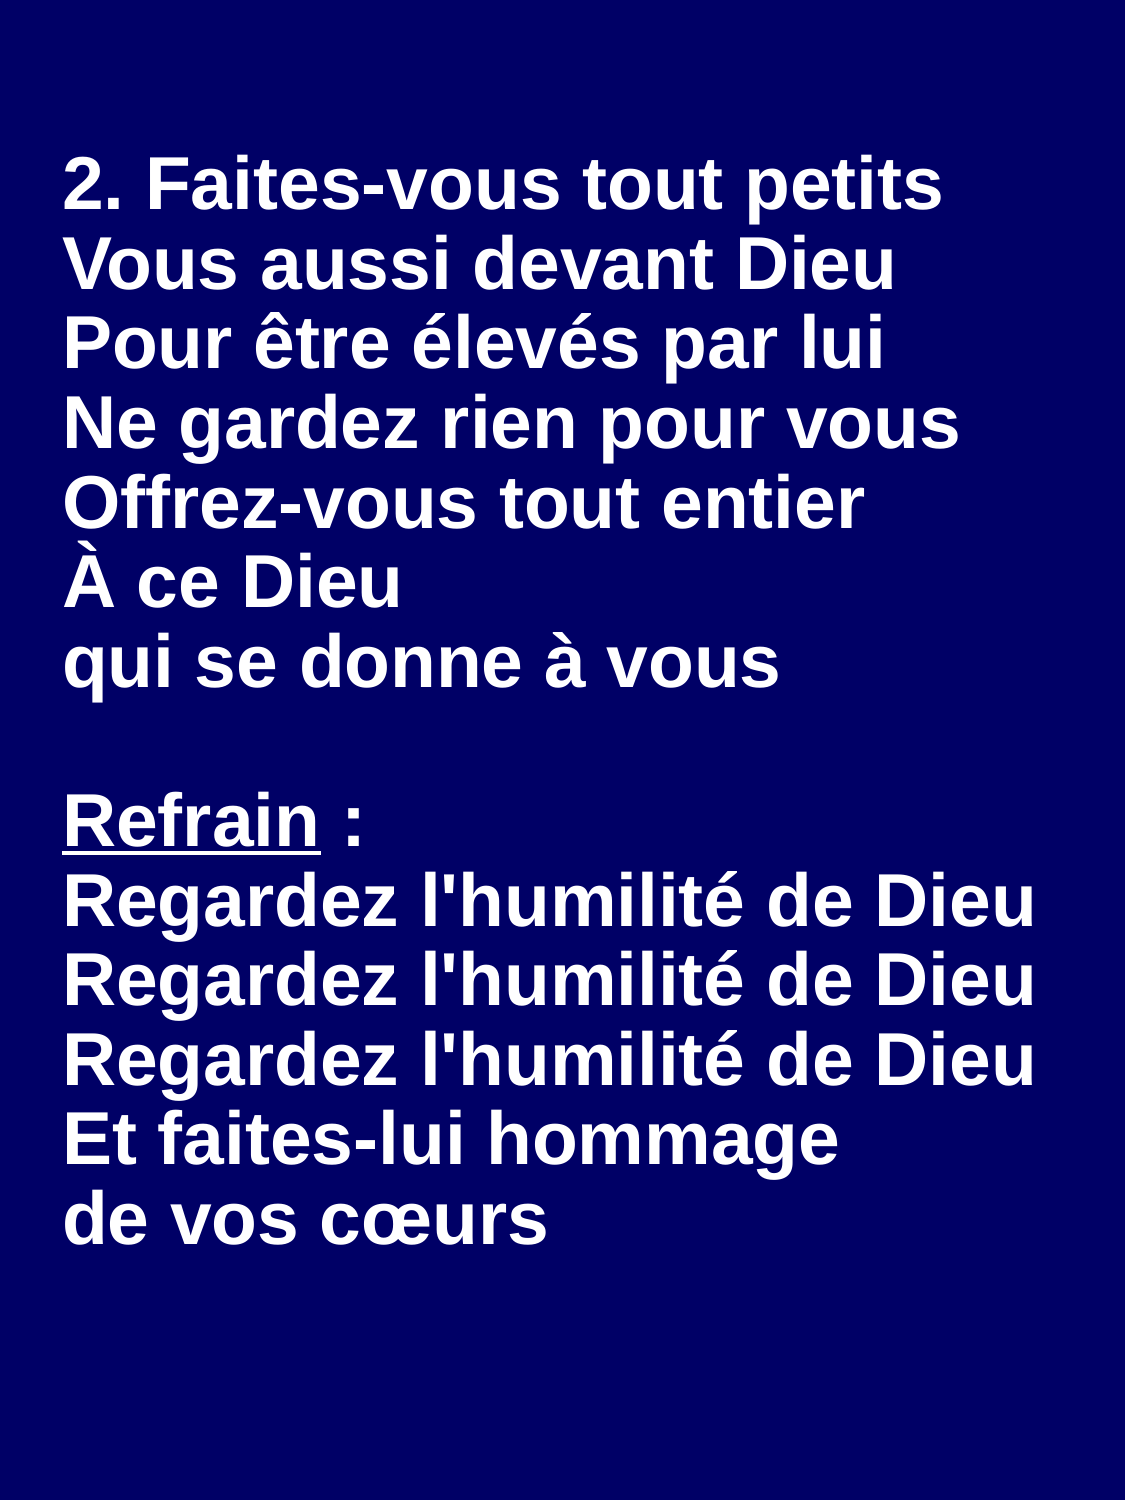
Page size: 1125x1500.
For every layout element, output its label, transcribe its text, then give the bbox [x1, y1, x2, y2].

text_box 2. Faites-vous tout petits Vous aussi devant Dieu Pour être élevés par lui Ne gardez rien pour vous Offrez-vous tout entier À ce Dieu qui se donne à vous Refrain : Regardez l'humilité de Dieu Regardez l'humilité de Dieu Regardez l'humilité de Dieu Et faites-lui hommage de vos cœurs [47, 35, 1110, 1441]
